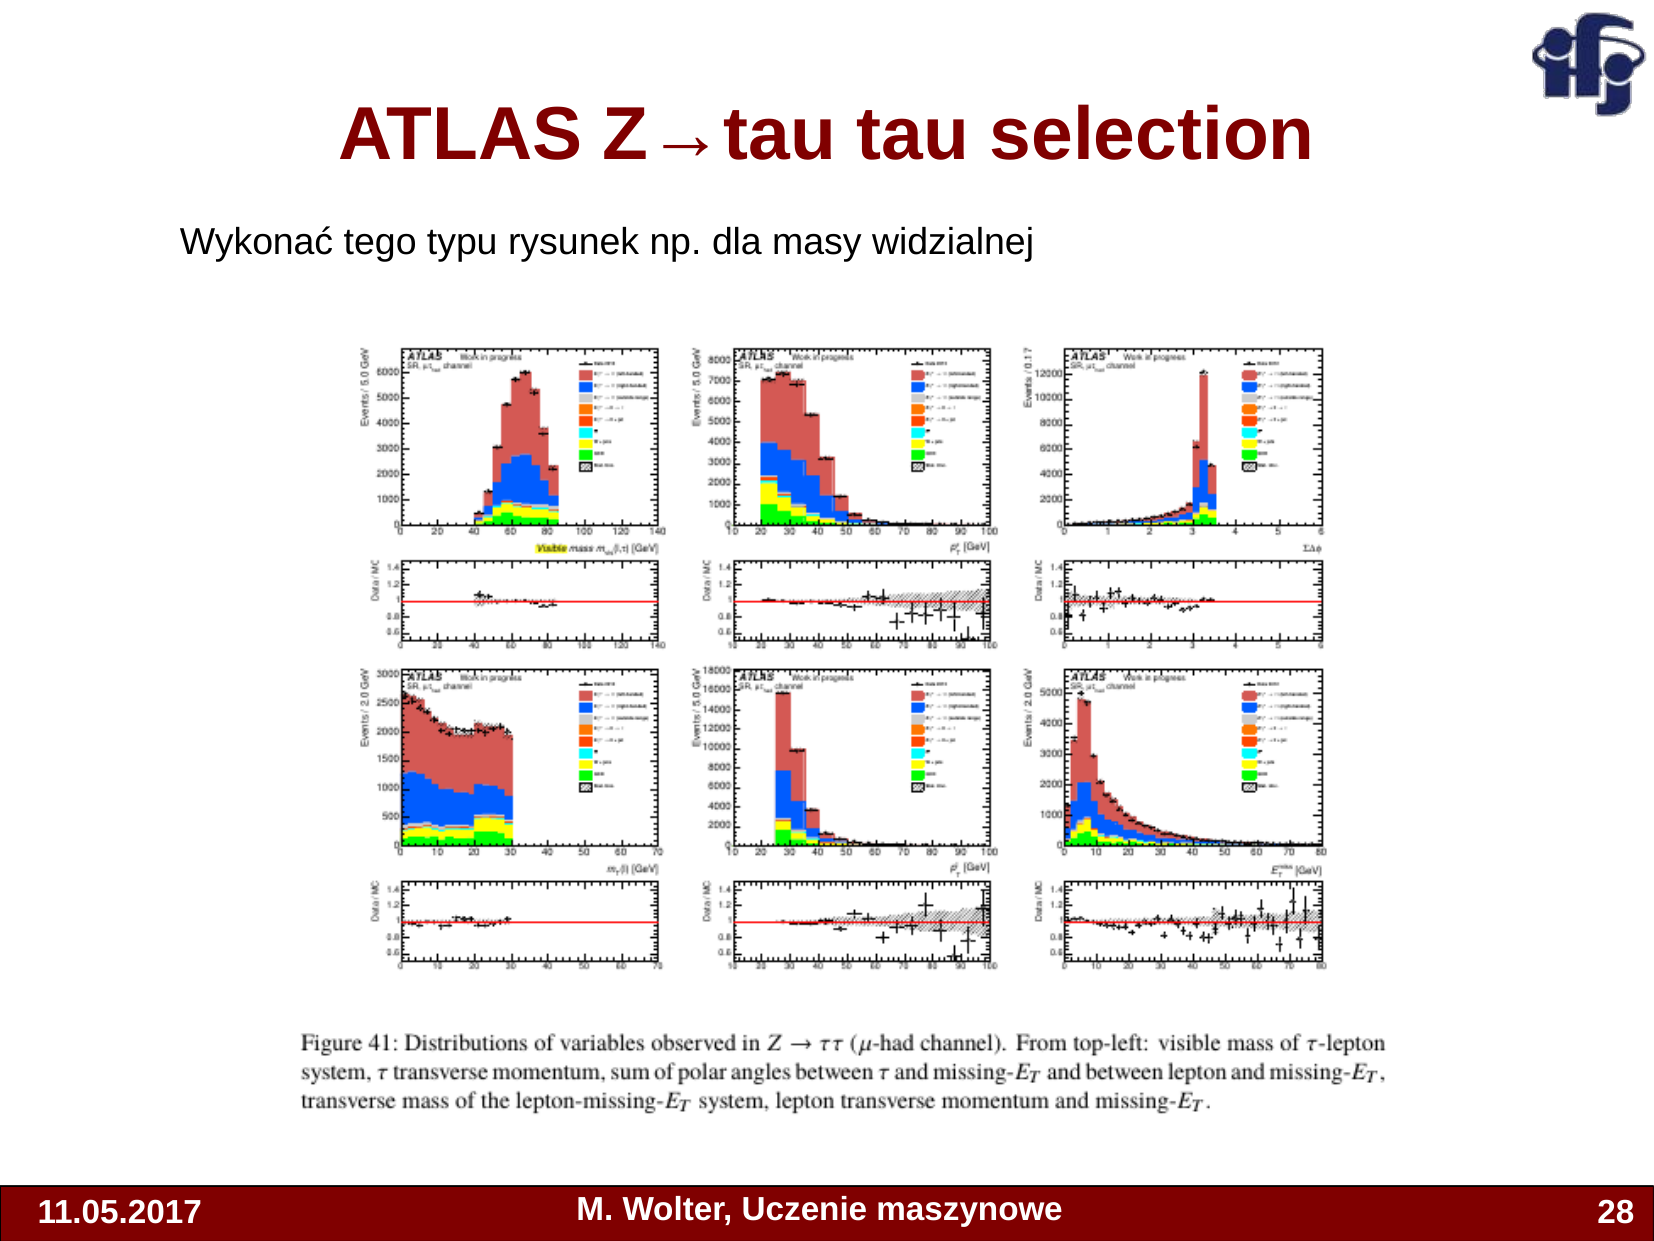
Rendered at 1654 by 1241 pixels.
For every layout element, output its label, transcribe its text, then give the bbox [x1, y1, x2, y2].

text_box Wykonać tego typu rysunek np. dla masy widzialnej [165, 213, 1456, 271]
picture [1525, 0, 1654, 129]
picture [237, 284, 1471, 1183]
title ATLAS Z→tau tau selection [82, 25, 1571, 233]
